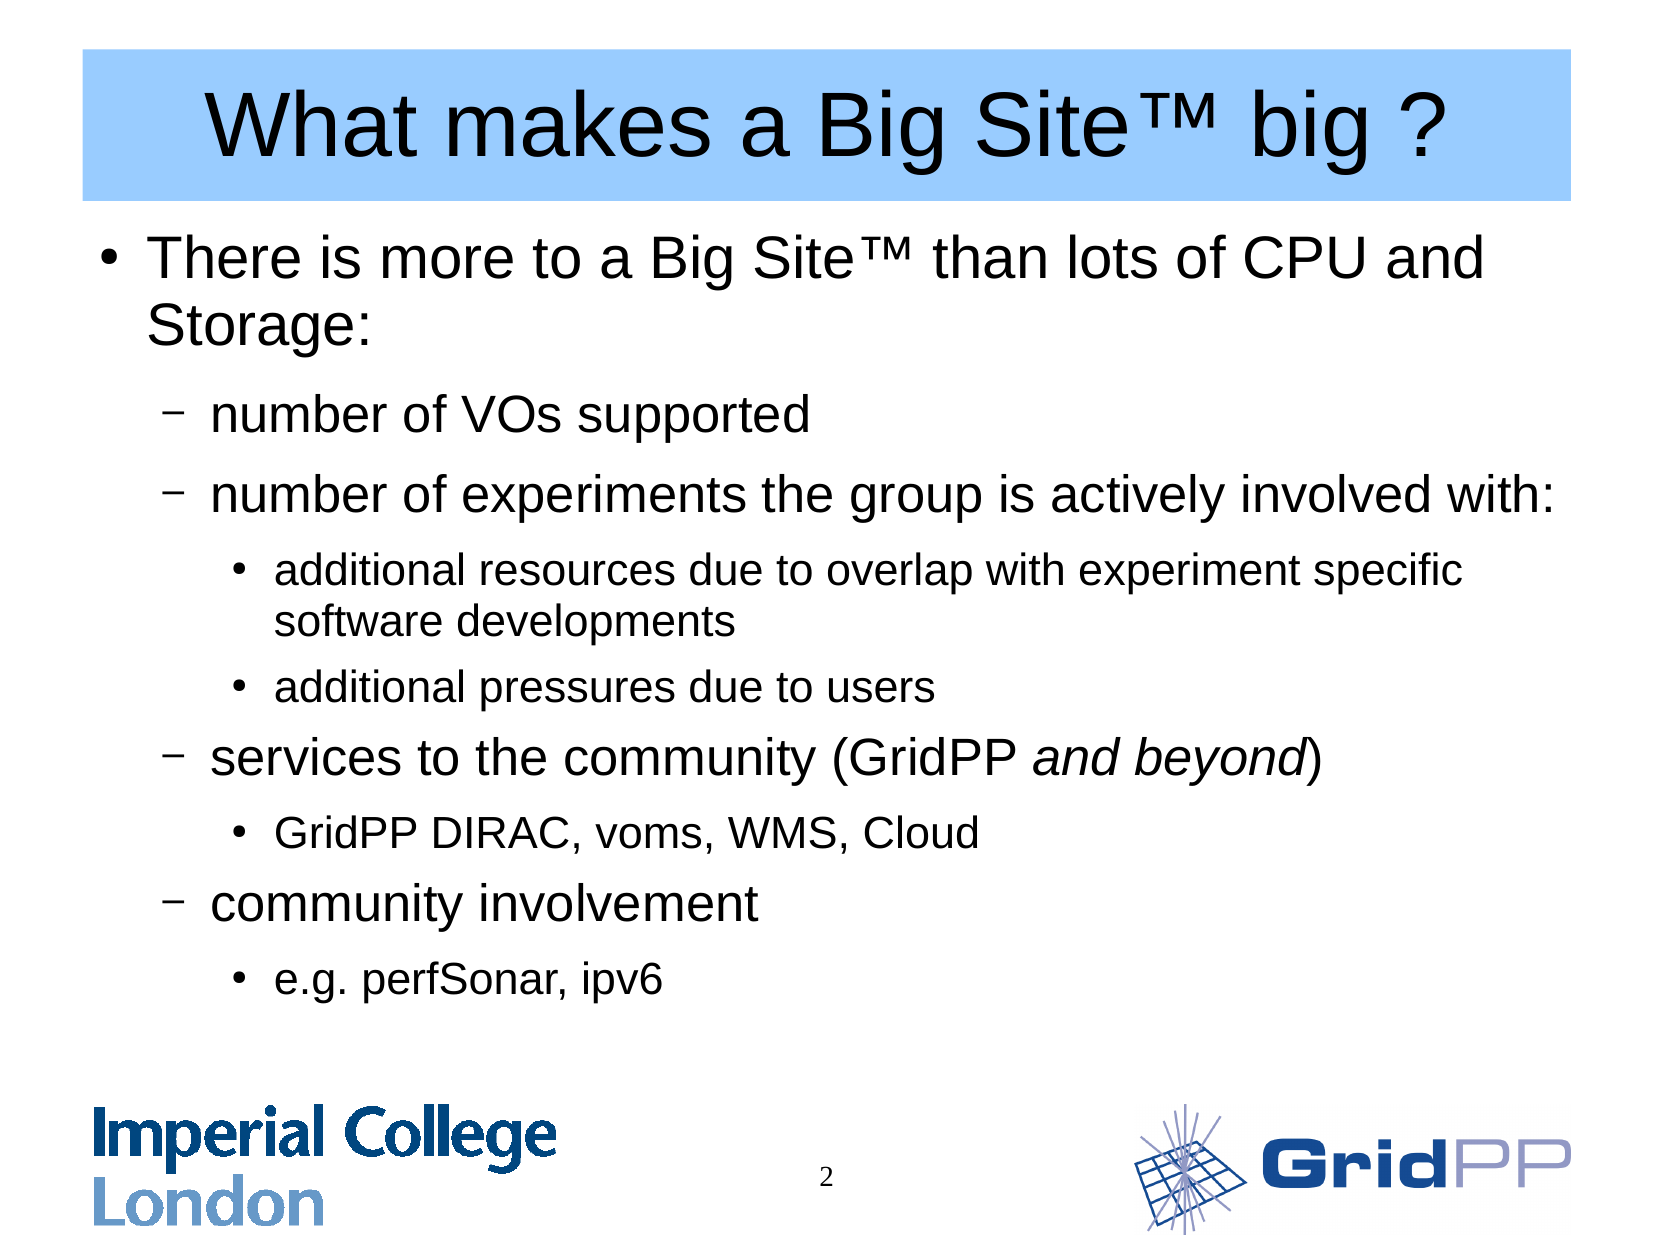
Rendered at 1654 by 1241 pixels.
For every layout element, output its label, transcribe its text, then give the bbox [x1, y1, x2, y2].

title What makes a Big Site™ big ? [82, 49, 1571, 201]
list There is more to a Big Site™ than lots of CPU and Storage: number of VOs supported number of experiments the group is actively involved with: additional resources due to overlap with experiment specific software developments additional pressures due to users services to the community (GridPP and beyond) GridPP DIRAC, voms, WMS, Cloud community involvement e.g. perfSonar, ipv6 [82, 224, 1571, 1063]
picture [94, 1104, 556, 1226]
picture [1134, 1104, 1571, 1235]
